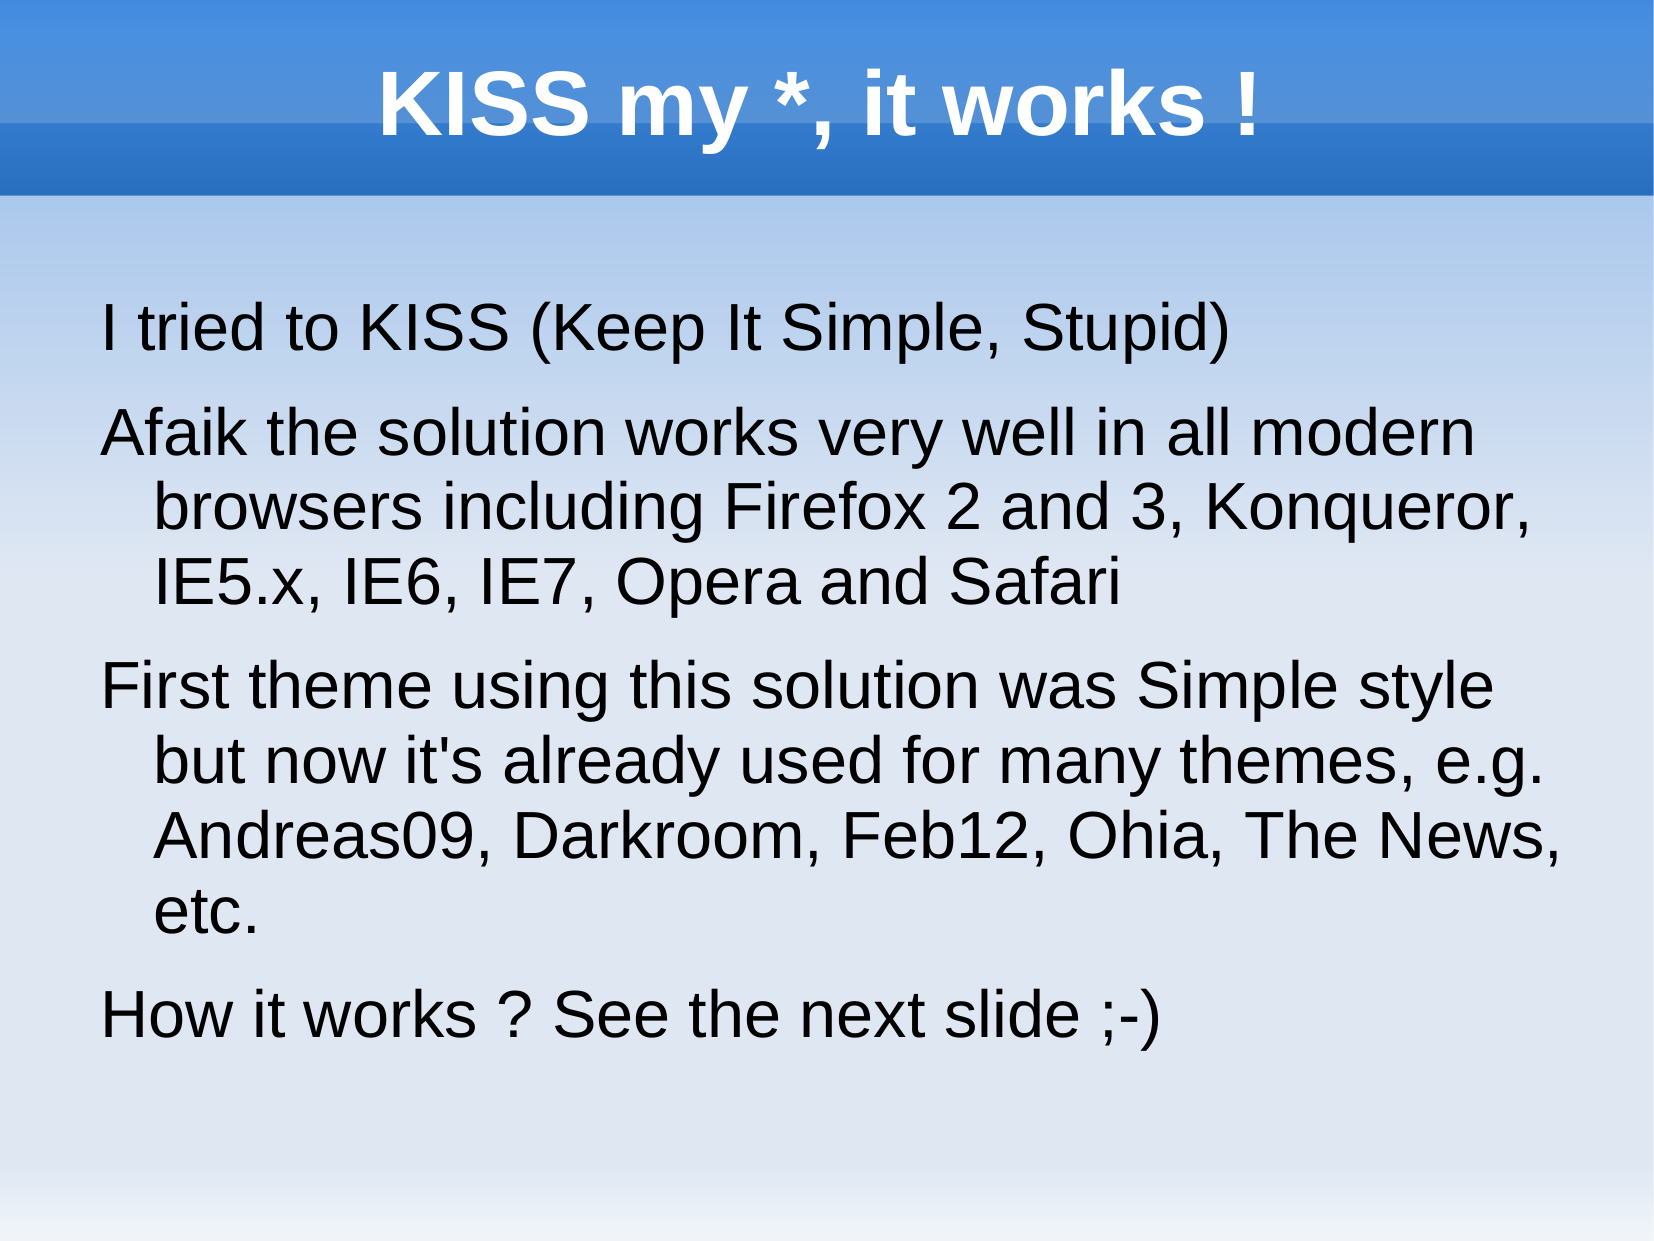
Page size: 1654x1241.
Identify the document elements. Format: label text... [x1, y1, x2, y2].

picture [0, 0, 1654, 1241]
title KISS my *, it works ! [76, 7, 1565, 200]
list I tried to KISS (Keep It Simple, Stupid) Afaik the solution works very well in all modern browsers including Firefox 2 and 3, Konqueror, IE5.x, IE6, IE7, Opera and Safari First theme using this solution was Simple style but now it's already used for many themes, e.g. Andreas09, Darkroom, Feb12, Ohia, The News, etc. How it works ? See the next slide ;-) [82, 290, 1571, 1094]
